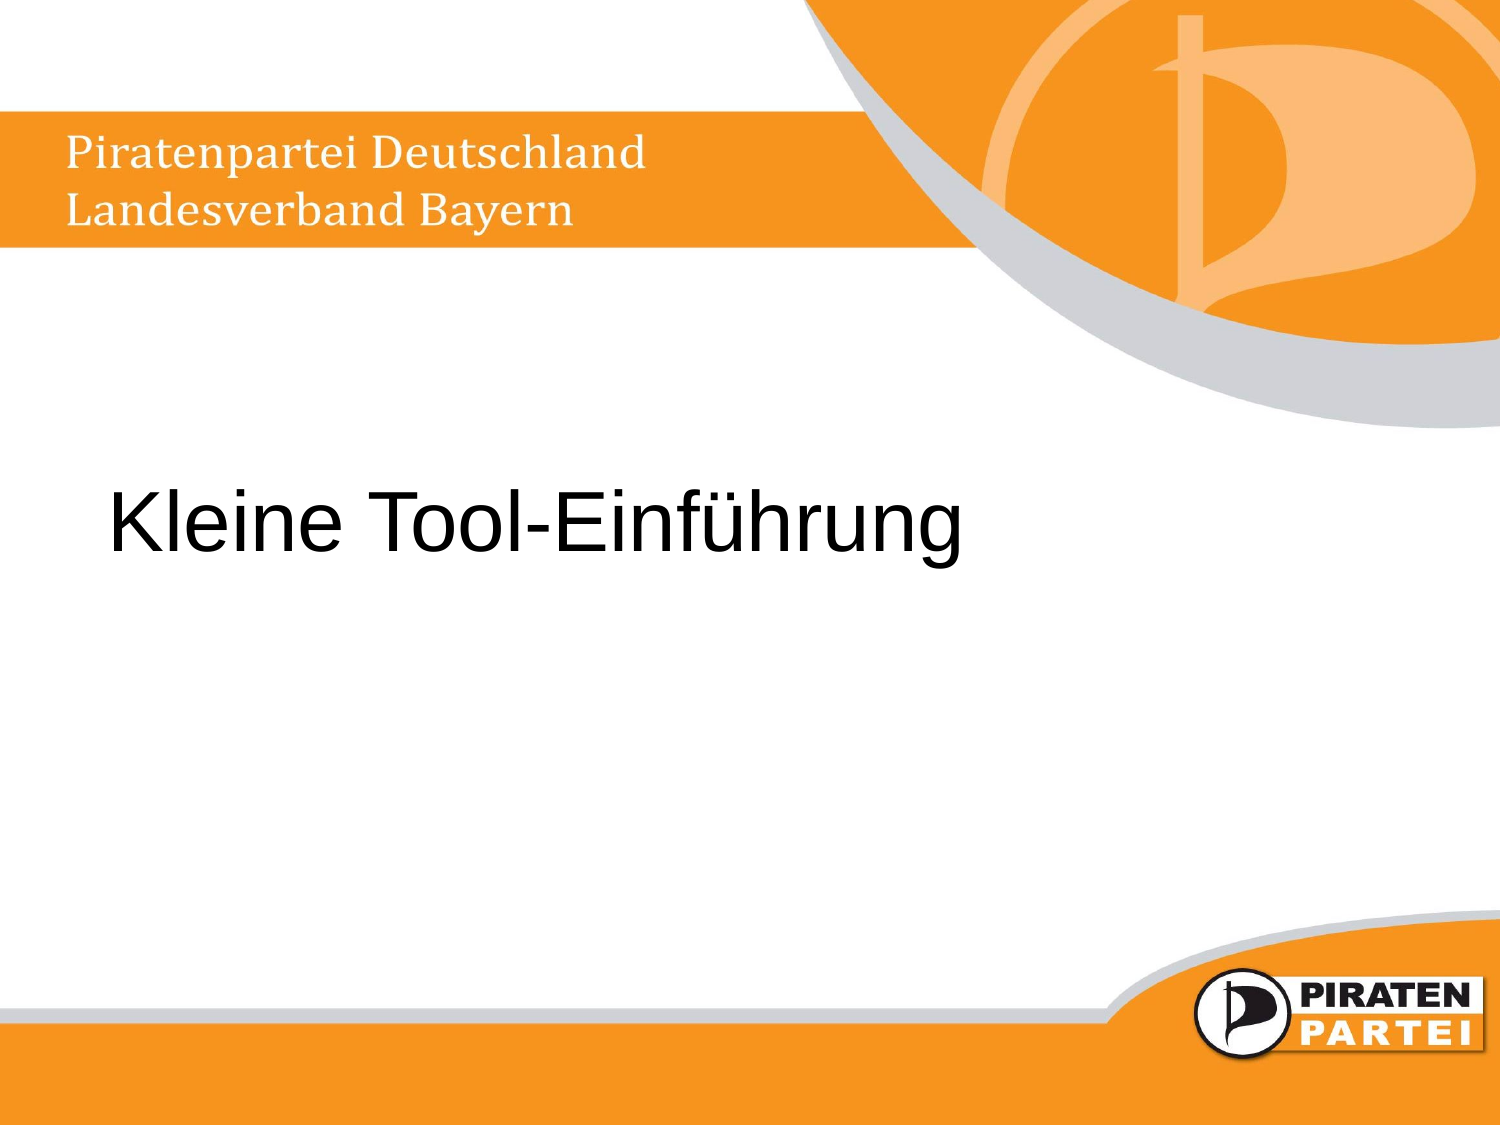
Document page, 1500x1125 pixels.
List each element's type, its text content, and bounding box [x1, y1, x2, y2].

picture [0, 0, 1500, 1125]
text_box Kleine Tool-Einführung [64, 467, 1415, 797]
